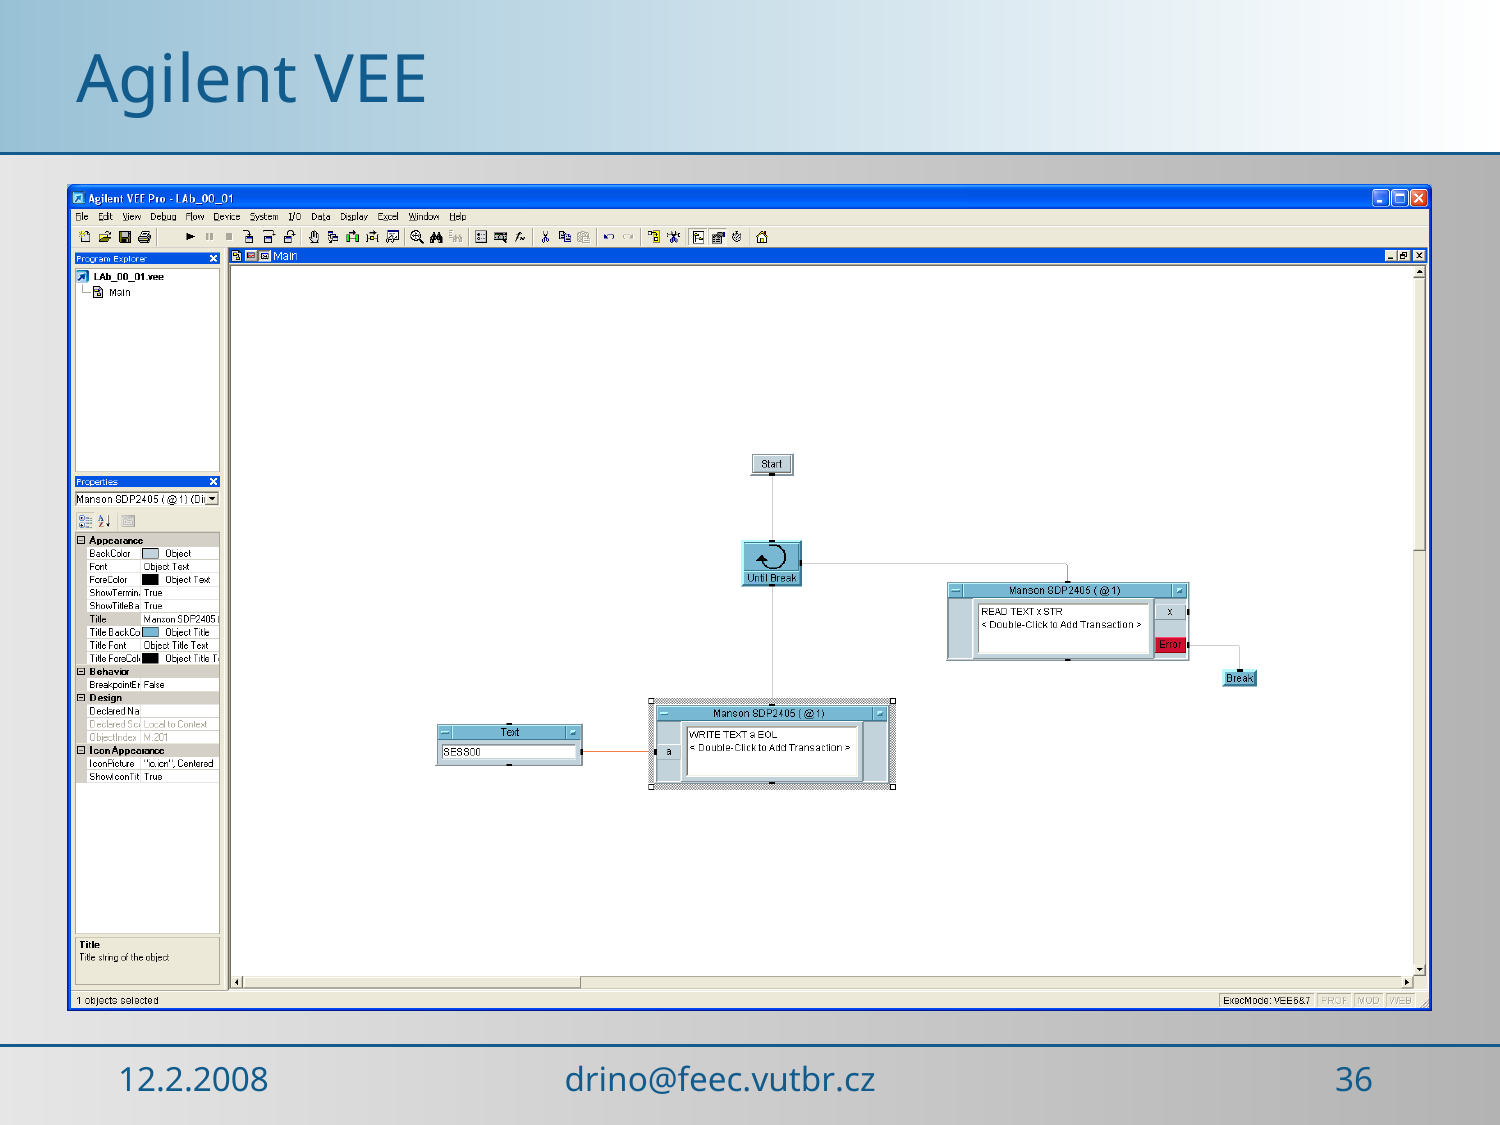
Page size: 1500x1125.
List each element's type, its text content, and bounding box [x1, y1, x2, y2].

title Agilent VEE [0, 0, 1500, 152]
text_box <číslo> [1075, 1049, 1388, 1125]
text_box drino@feec.vutbr.cz [454, 1049, 987, 1125]
picture [67, 184, 1432, 1012]
text_box 12.2.2008 [103, 1049, 432, 1125]
